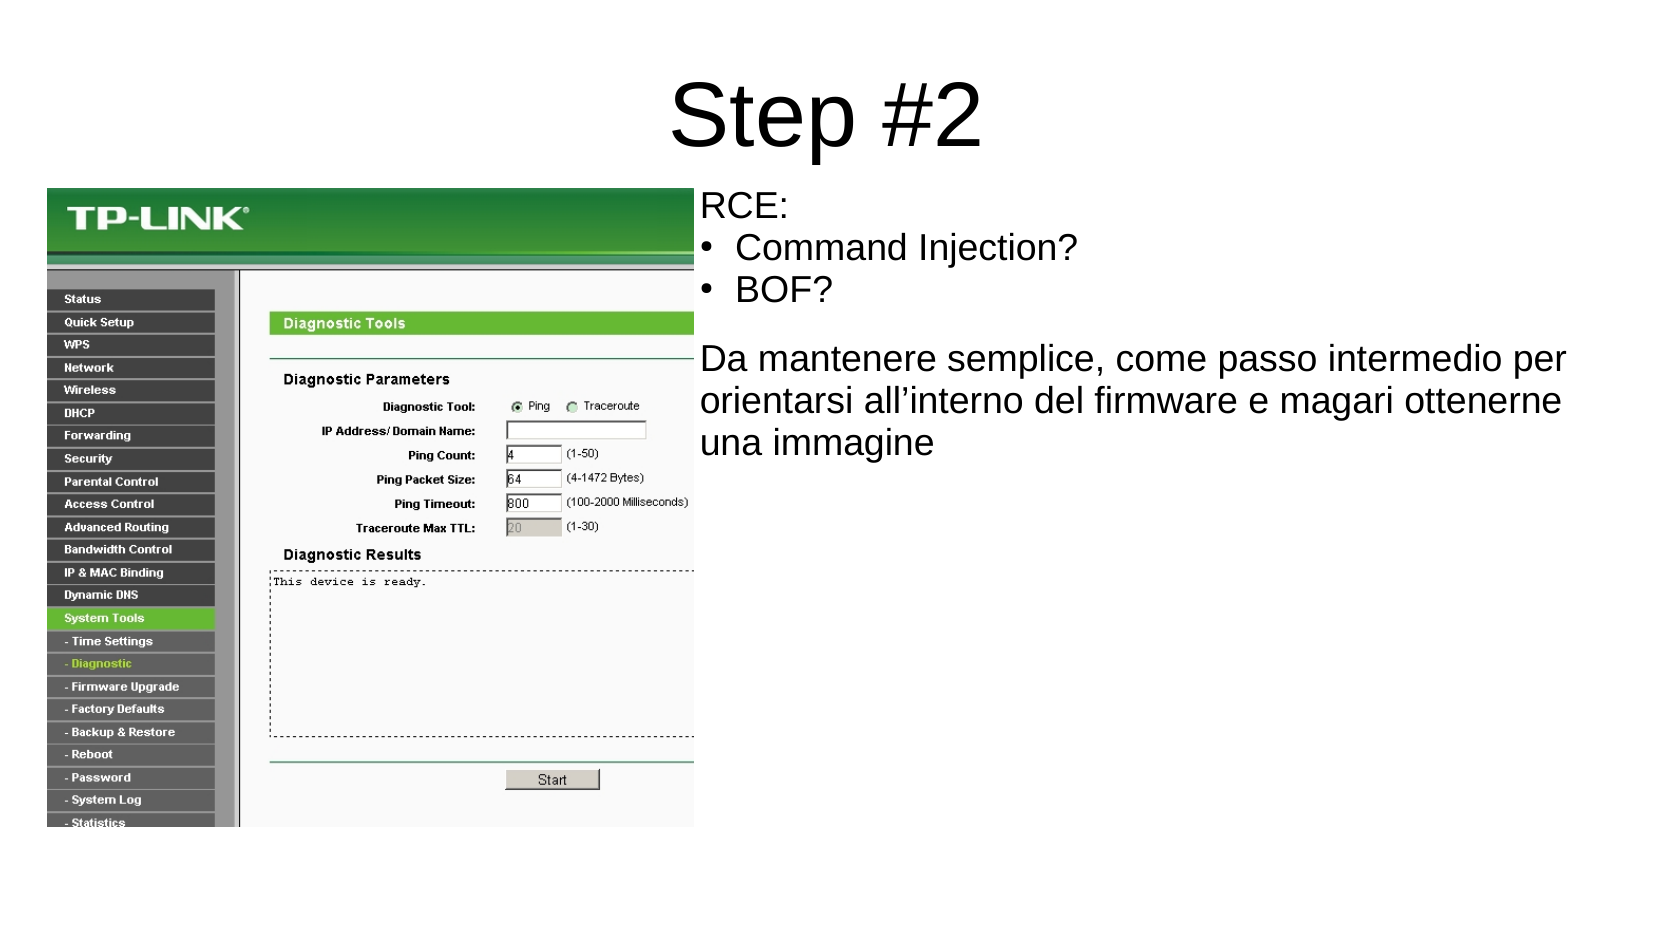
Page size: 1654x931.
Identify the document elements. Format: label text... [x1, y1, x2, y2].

text_box RCE: Command Injection? BOF? [685, 177, 1536, 318]
title Step #2 [82, 37, 1571, 193]
picture [47, 188, 694, 827]
text_box Da mantenere semplice, come passo intermedio per orientarsi all’interno del firmware e magari ottenerne una immagine [694, 330, 1583, 556]
